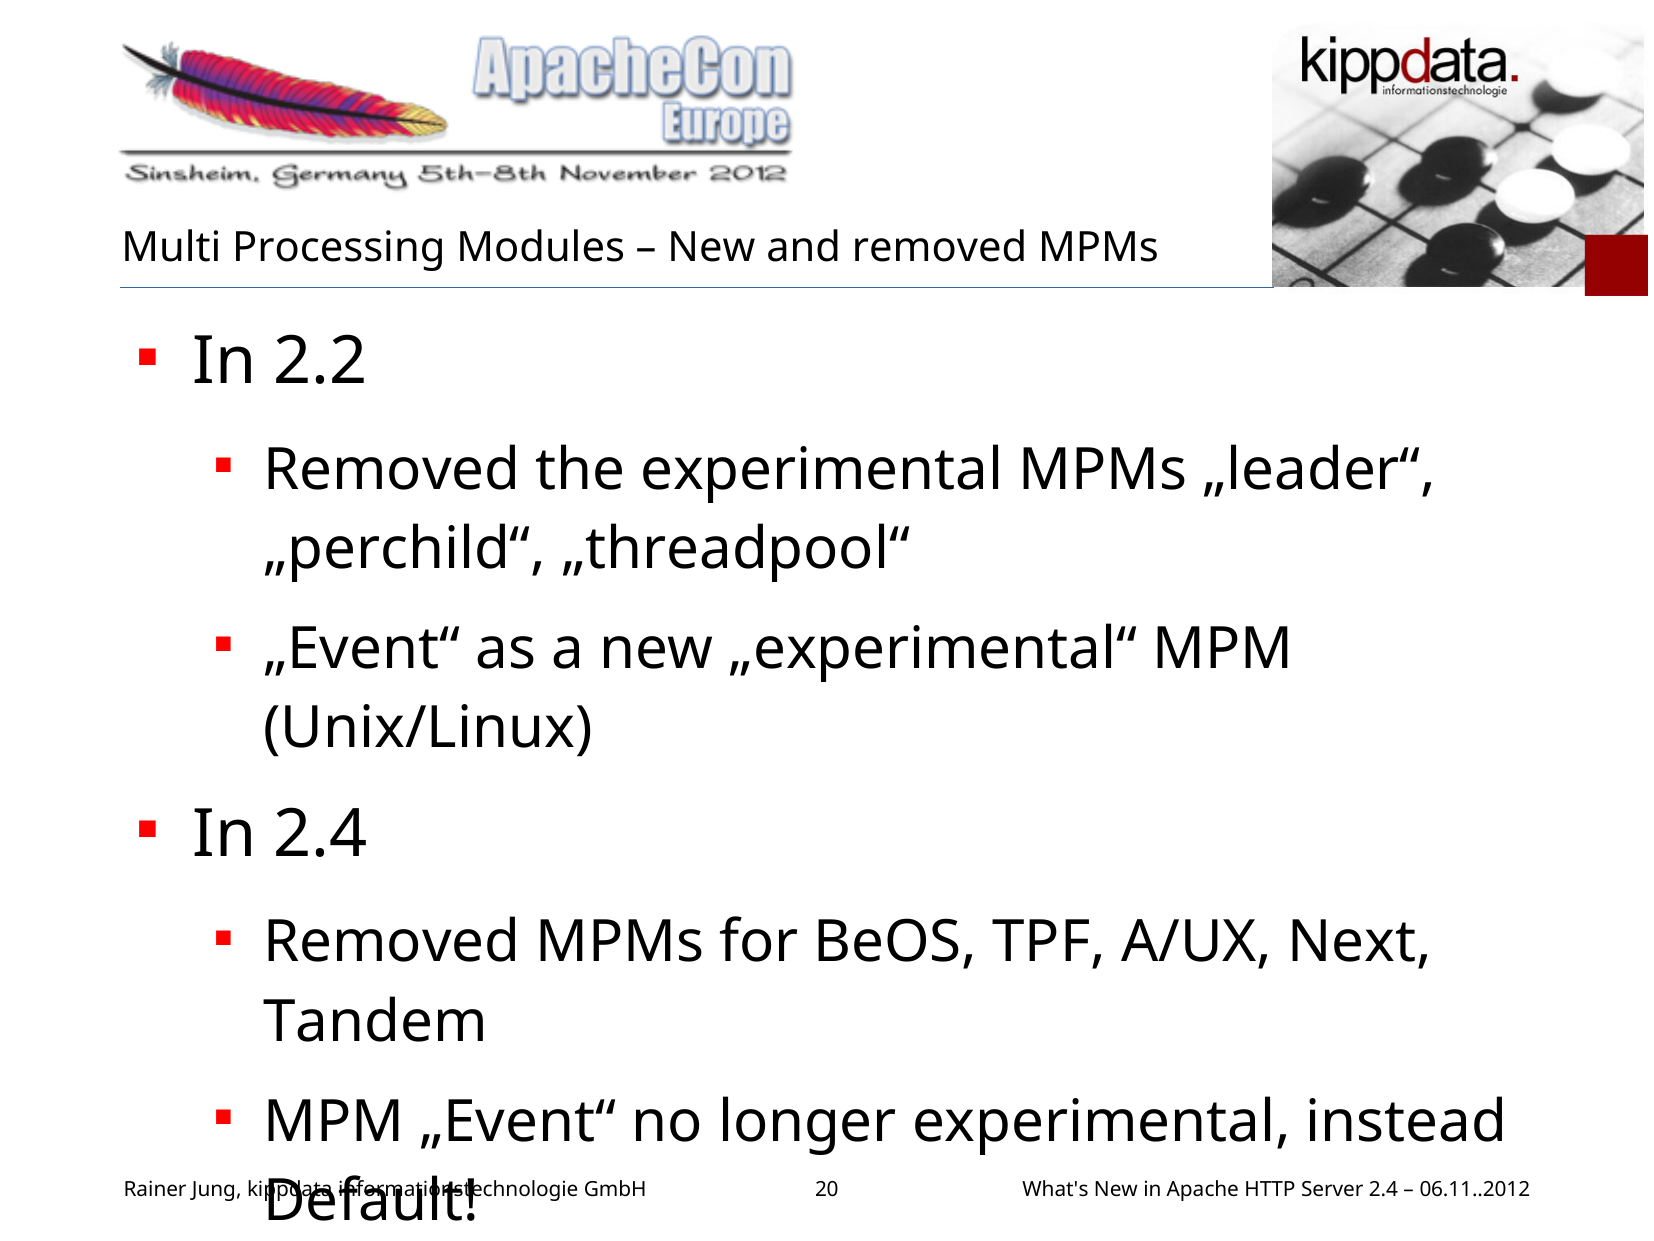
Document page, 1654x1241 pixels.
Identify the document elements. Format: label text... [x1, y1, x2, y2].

picture [113, 32, 797, 195]
picture [1272, 5, 1648, 302]
list In 2.2 Removed the experimental MPMs „leader“, „perchild“, „threadpool“ „Event“ as a new „experimental“ MPM (Unix/Linux) In 2.4 Removed MPMs for BeOS, TPF, A/UX, Next, Tandem MPM „Event“ no longer experimental, instead Default! In trunk New experimental MPM „simple“ [121, 312, 1534, 1150]
title Multi Processing Modules – New and removed MPMs [121, 204, 1242, 286]
